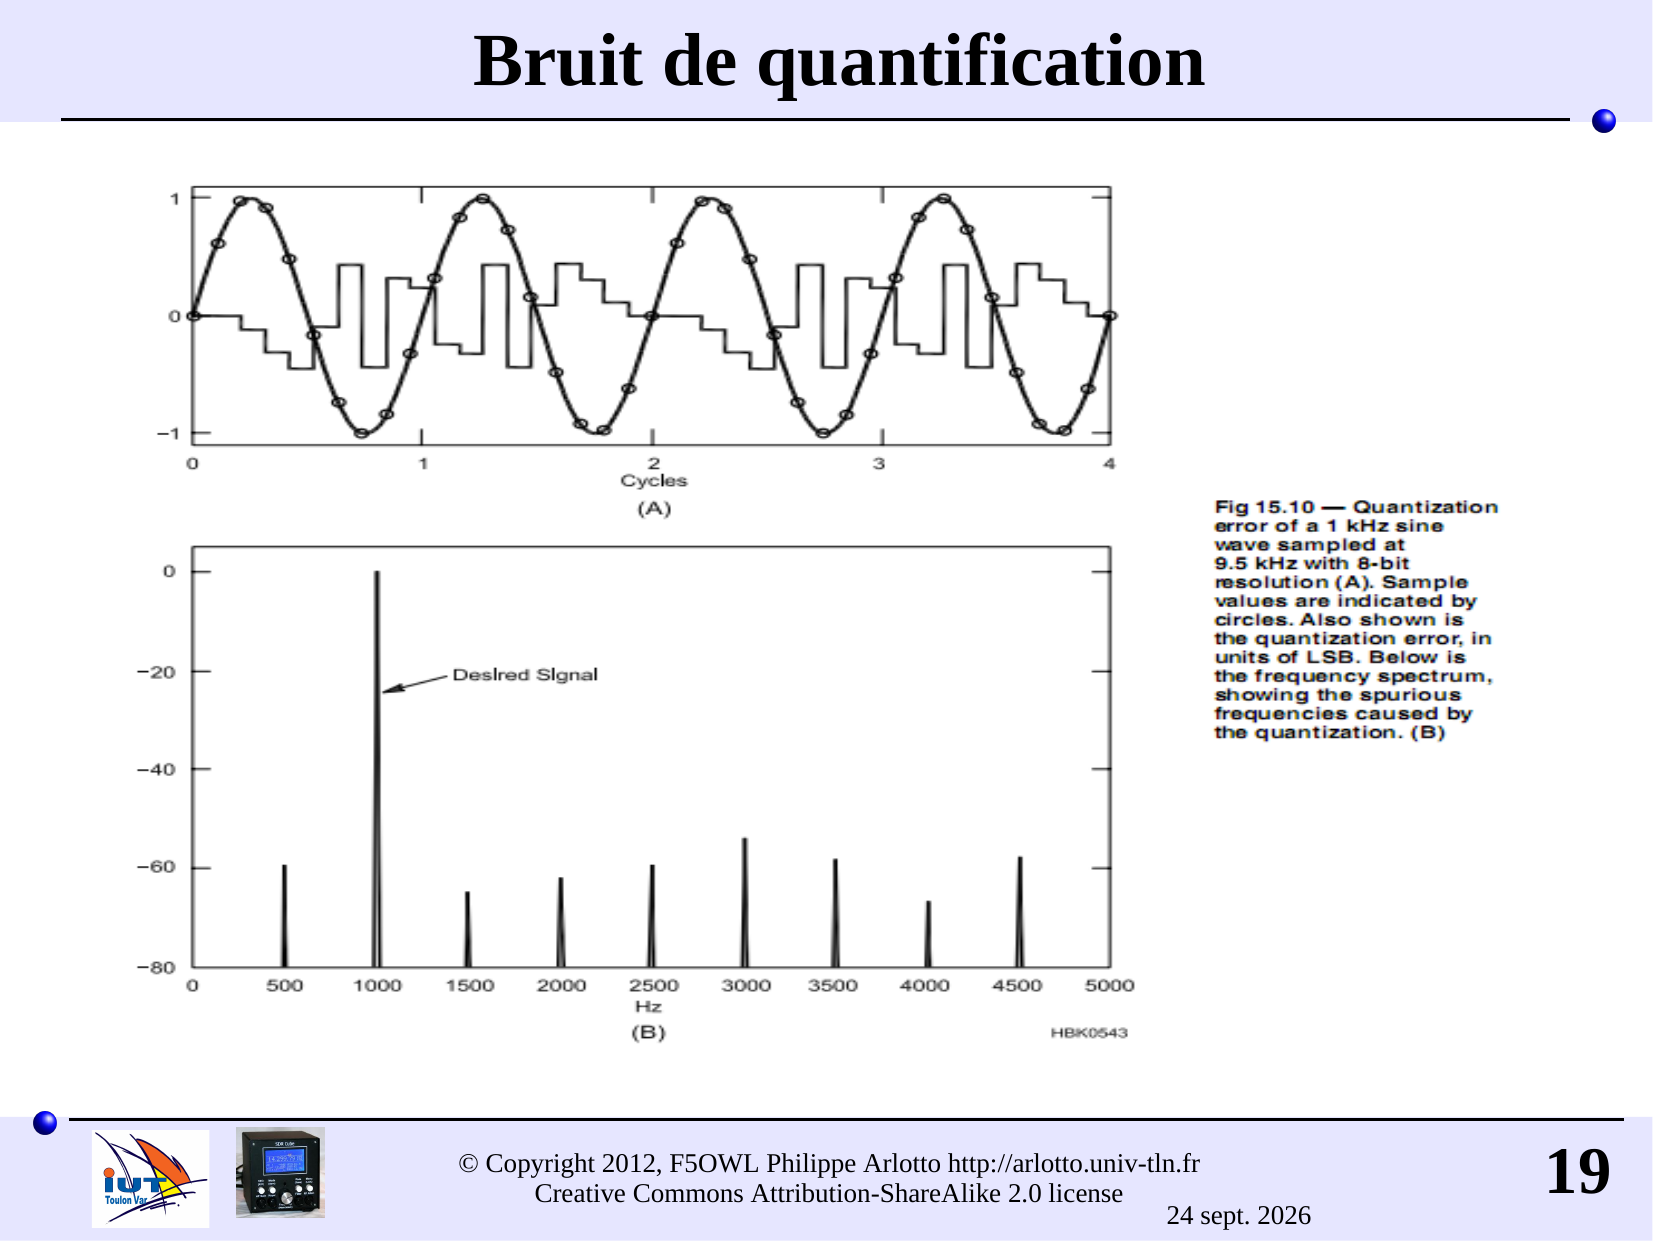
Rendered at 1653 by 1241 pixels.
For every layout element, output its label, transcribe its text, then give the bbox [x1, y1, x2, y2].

picture [236, 1127, 325, 1218]
title Bruit de quantification [95, 11, 1585, 110]
picture [118, 177, 1536, 1048]
